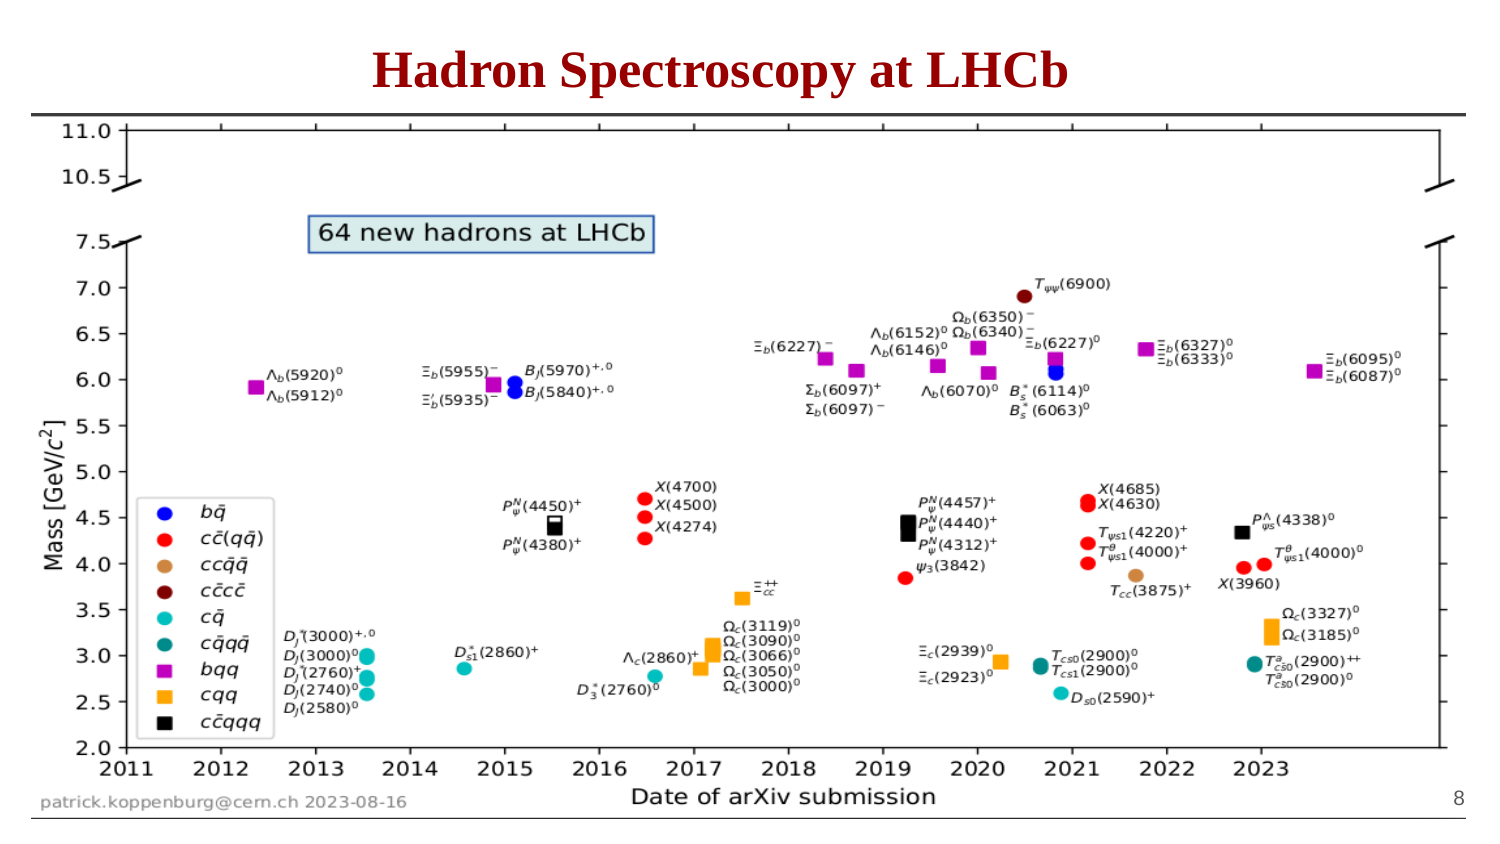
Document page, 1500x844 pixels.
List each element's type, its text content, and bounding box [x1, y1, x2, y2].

picture [31, 113, 1466, 819]
slide_number <number> [1389, 764, 1480, 830]
title Hadron Spectroscopy at LHCb [67, 20, 1466, 113]
